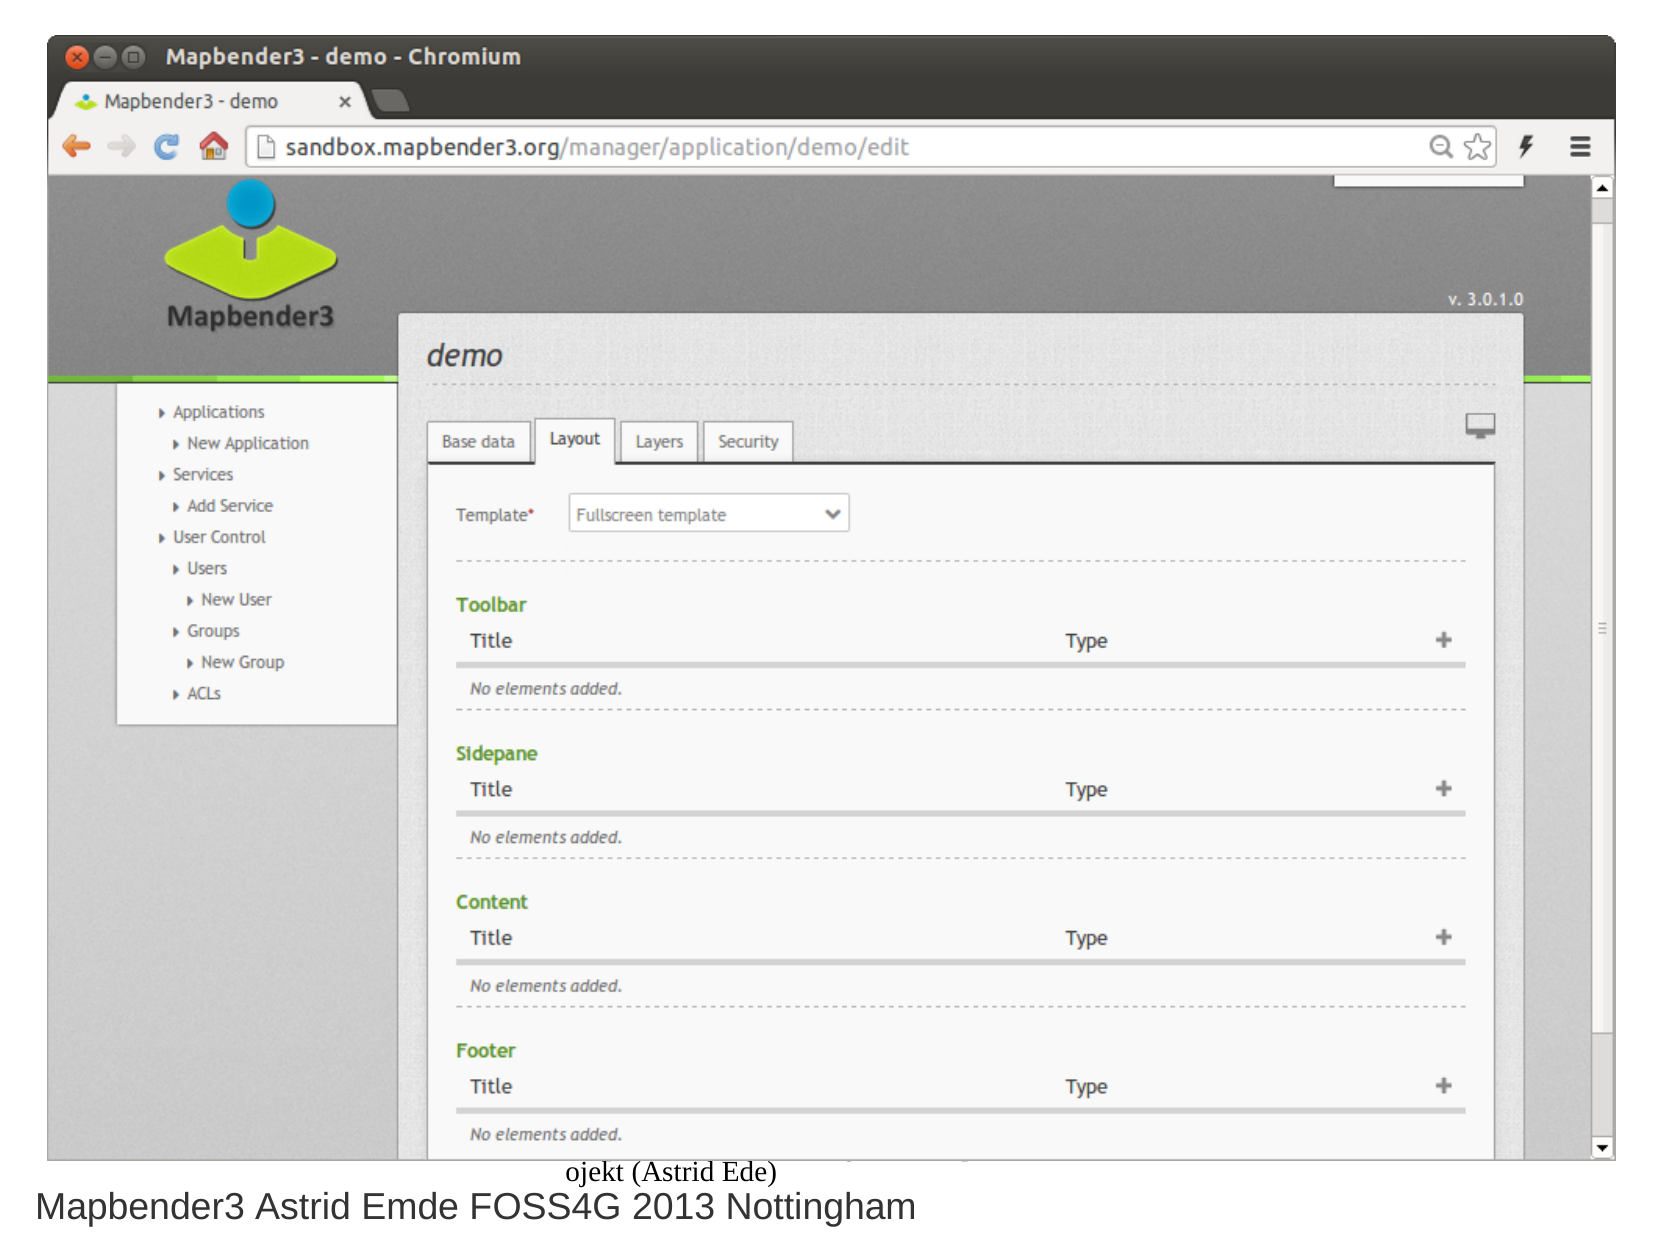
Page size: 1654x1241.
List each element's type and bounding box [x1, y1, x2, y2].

picture [47, 35, 1616, 1161]
